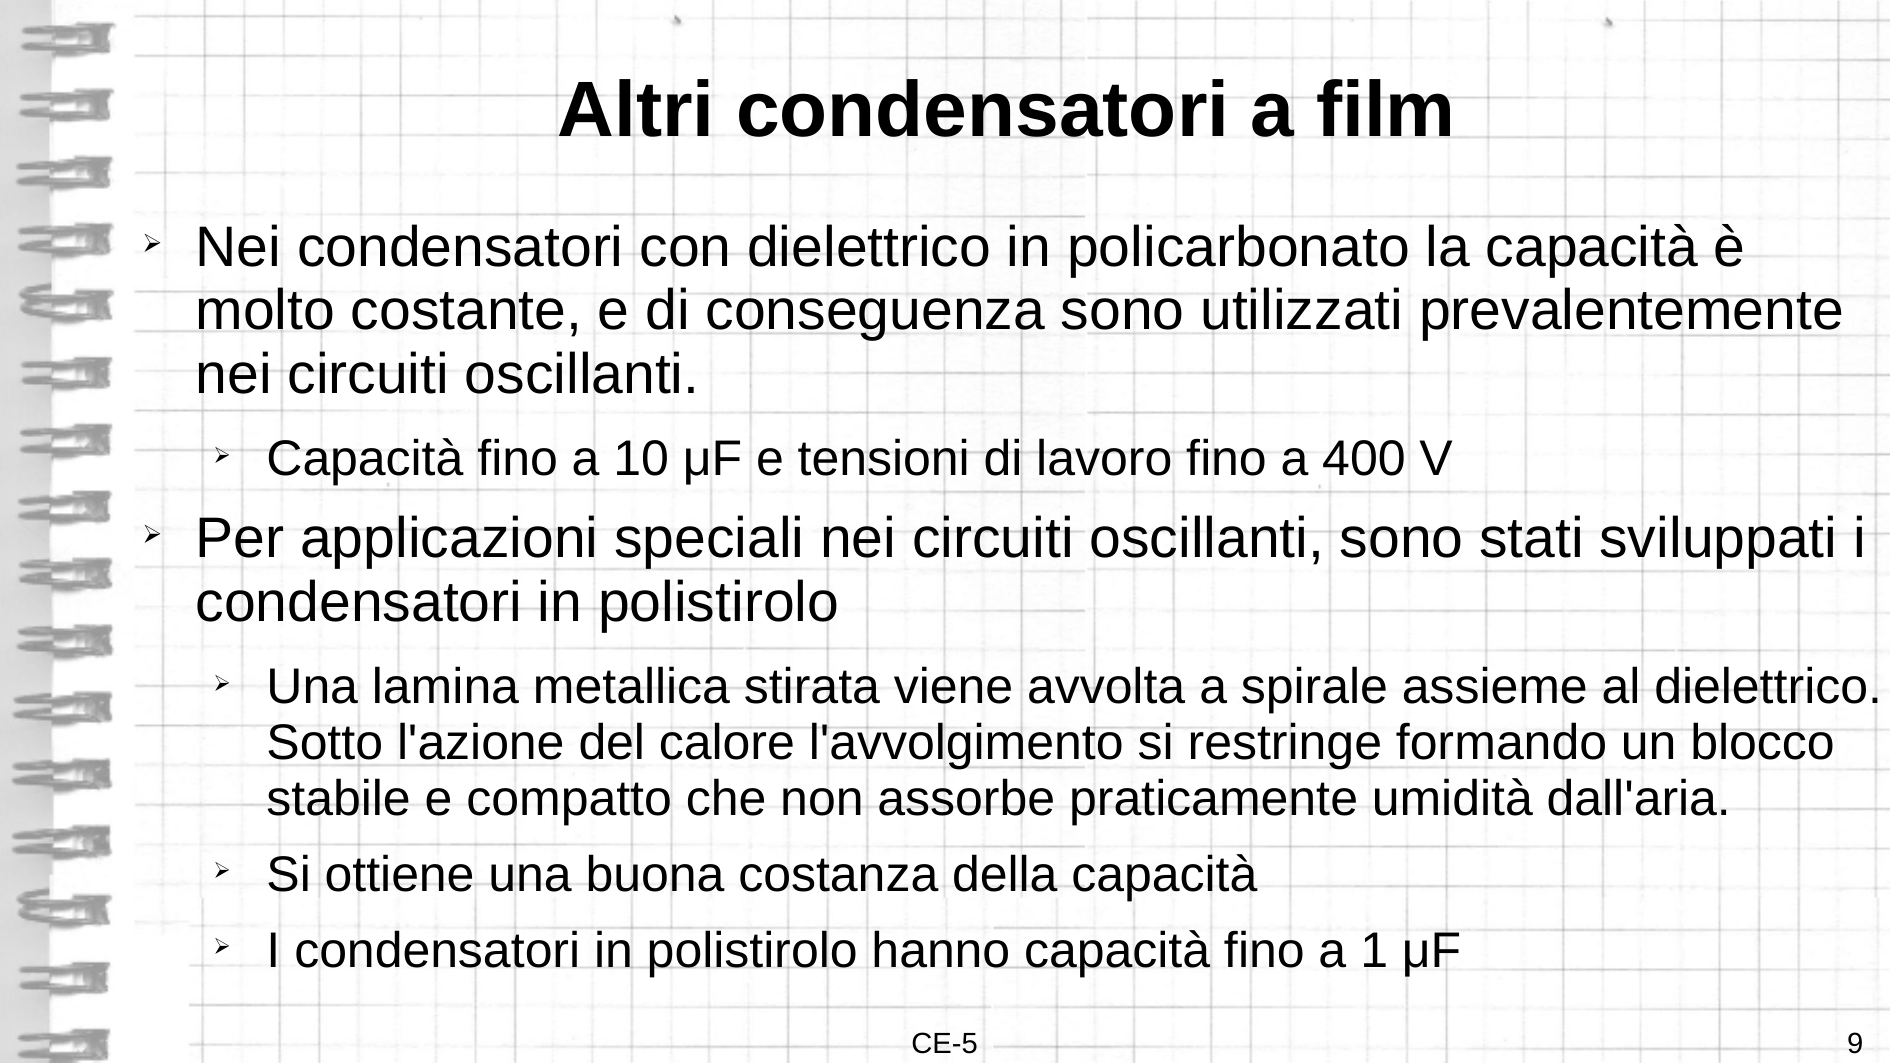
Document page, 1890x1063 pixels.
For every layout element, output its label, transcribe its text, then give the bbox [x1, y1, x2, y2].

picture [0, 0, 1890, 1063]
list Nei condensatori con dielettrico in policarbonato la capacità è molto costante, e di conseguenza sono utilizzati prevalentemente nei circuiti oscillanti. Capacità fino a 10 μF e tensioni di lavoro fino a 400 V Per applicazioni speciali nei circuiti oscillanti, sono stati sviluppati i condensatori in polistirolo Una lamina metallica stirata viene avvolta a spirale assieme al dielettrico. Sotto l'azione del calore l'avvolgimento si restringe formando un blocco stabile e compatto che non assorbe praticamente umidità dall'aria. Si ottiene una buona costanza della capacità I condensatori in polistirolo hanno capacità fino a 1 μF [124, 214, 1890, 978]
title Altri condensatori a film [124, 20, 1890, 198]
